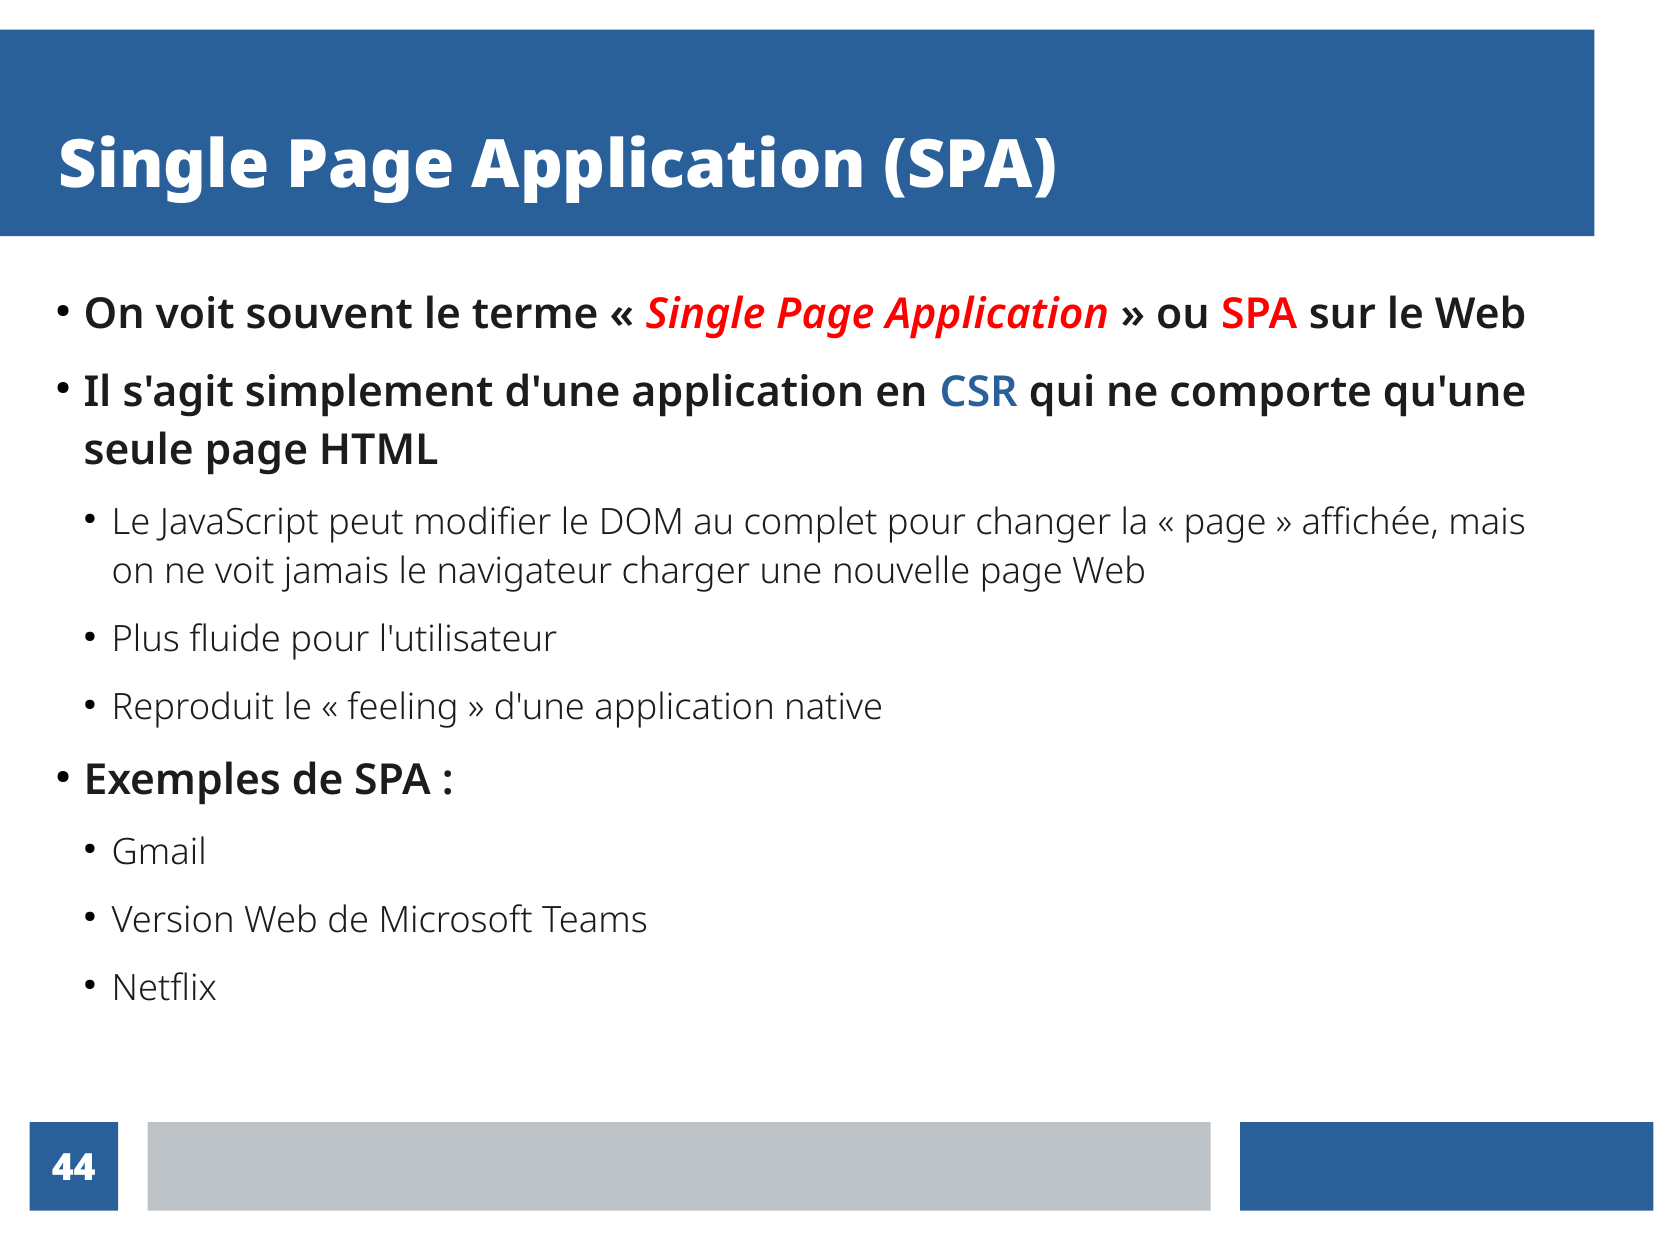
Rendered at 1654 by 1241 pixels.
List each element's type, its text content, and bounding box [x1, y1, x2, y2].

list On voit souvent le terme « Single Page Application » ou SPA sur le Web Il s'agit simplement d'une application en CSR qui ne comporte qu'une seule page HTML Le JavaScript peut modifier le DOM au complet pour changer la « page » affichée, mais on ne voit jamais le navigateur charger une nouvelle page Web Plus fluide pour l'utilisateur Reproduit le « feeling » d'une application native Exemples de SPA : Gmail Version Web de Microsoft Teams Netflix [55, 283, 1562, 1051]
title Single Page Application (SPA) [59, 59, 1595, 207]
